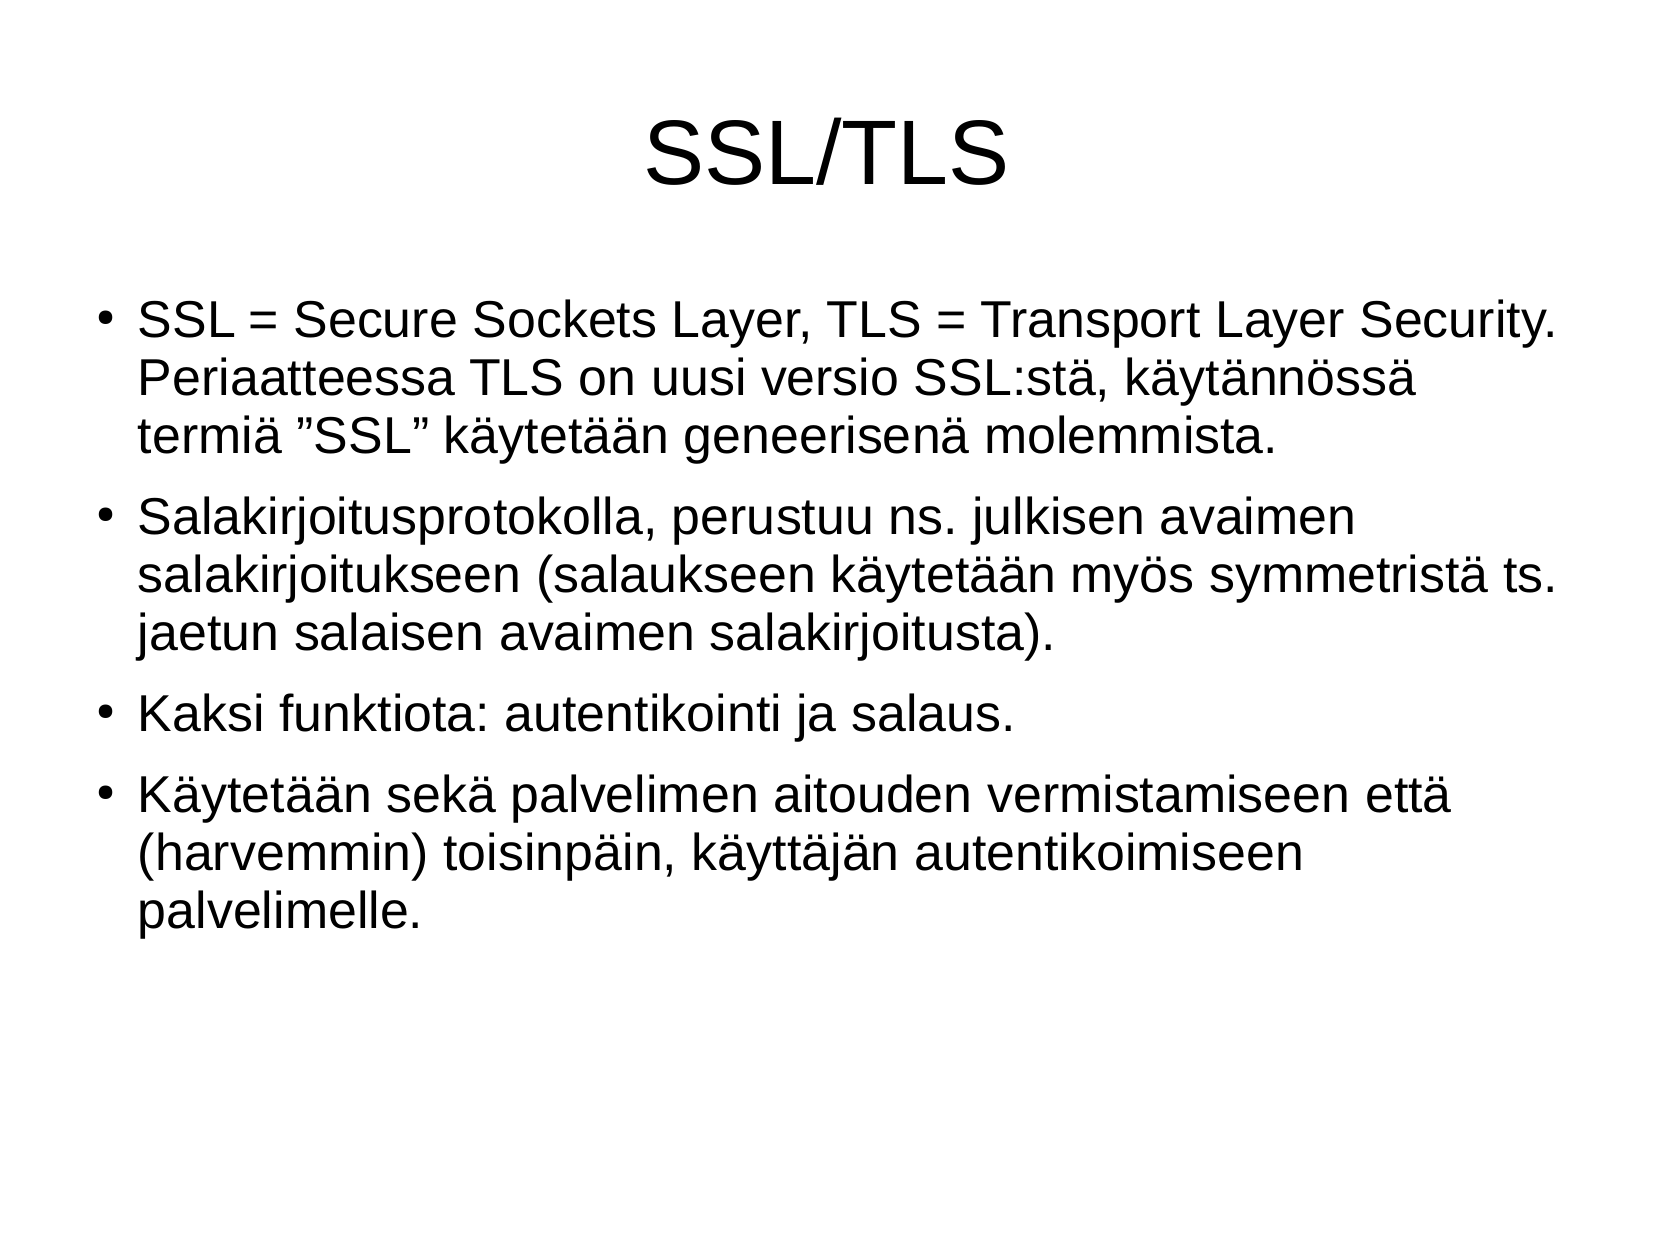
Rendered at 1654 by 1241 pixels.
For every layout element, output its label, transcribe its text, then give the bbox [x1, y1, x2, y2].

list SSL = Secure Sockets Layer, TLS = Transport Layer Security. Periaatteessa TLS on uusi versio SSL:stä, käytännössä termiä ”SSL” käytetään geneerisenä molemmista. Salakirjoitusprotokolla, perustuu ns. julkisen avaimen salakirjoitukseen (salaukseen käytetään myös symmetristä ts. jaetun salaisen avaimen salakirjoitusta). Kaksi funktiota: autentikointi ja salaus. Käytetään sekä palvelimen aitouden vermistamiseen että (harvemmin) toisinpäin, käyttäjän autentikoimiseen palvelimelle. [82, 290, 1571, 1010]
title SSL/TLS [82, 49, 1571, 257]
